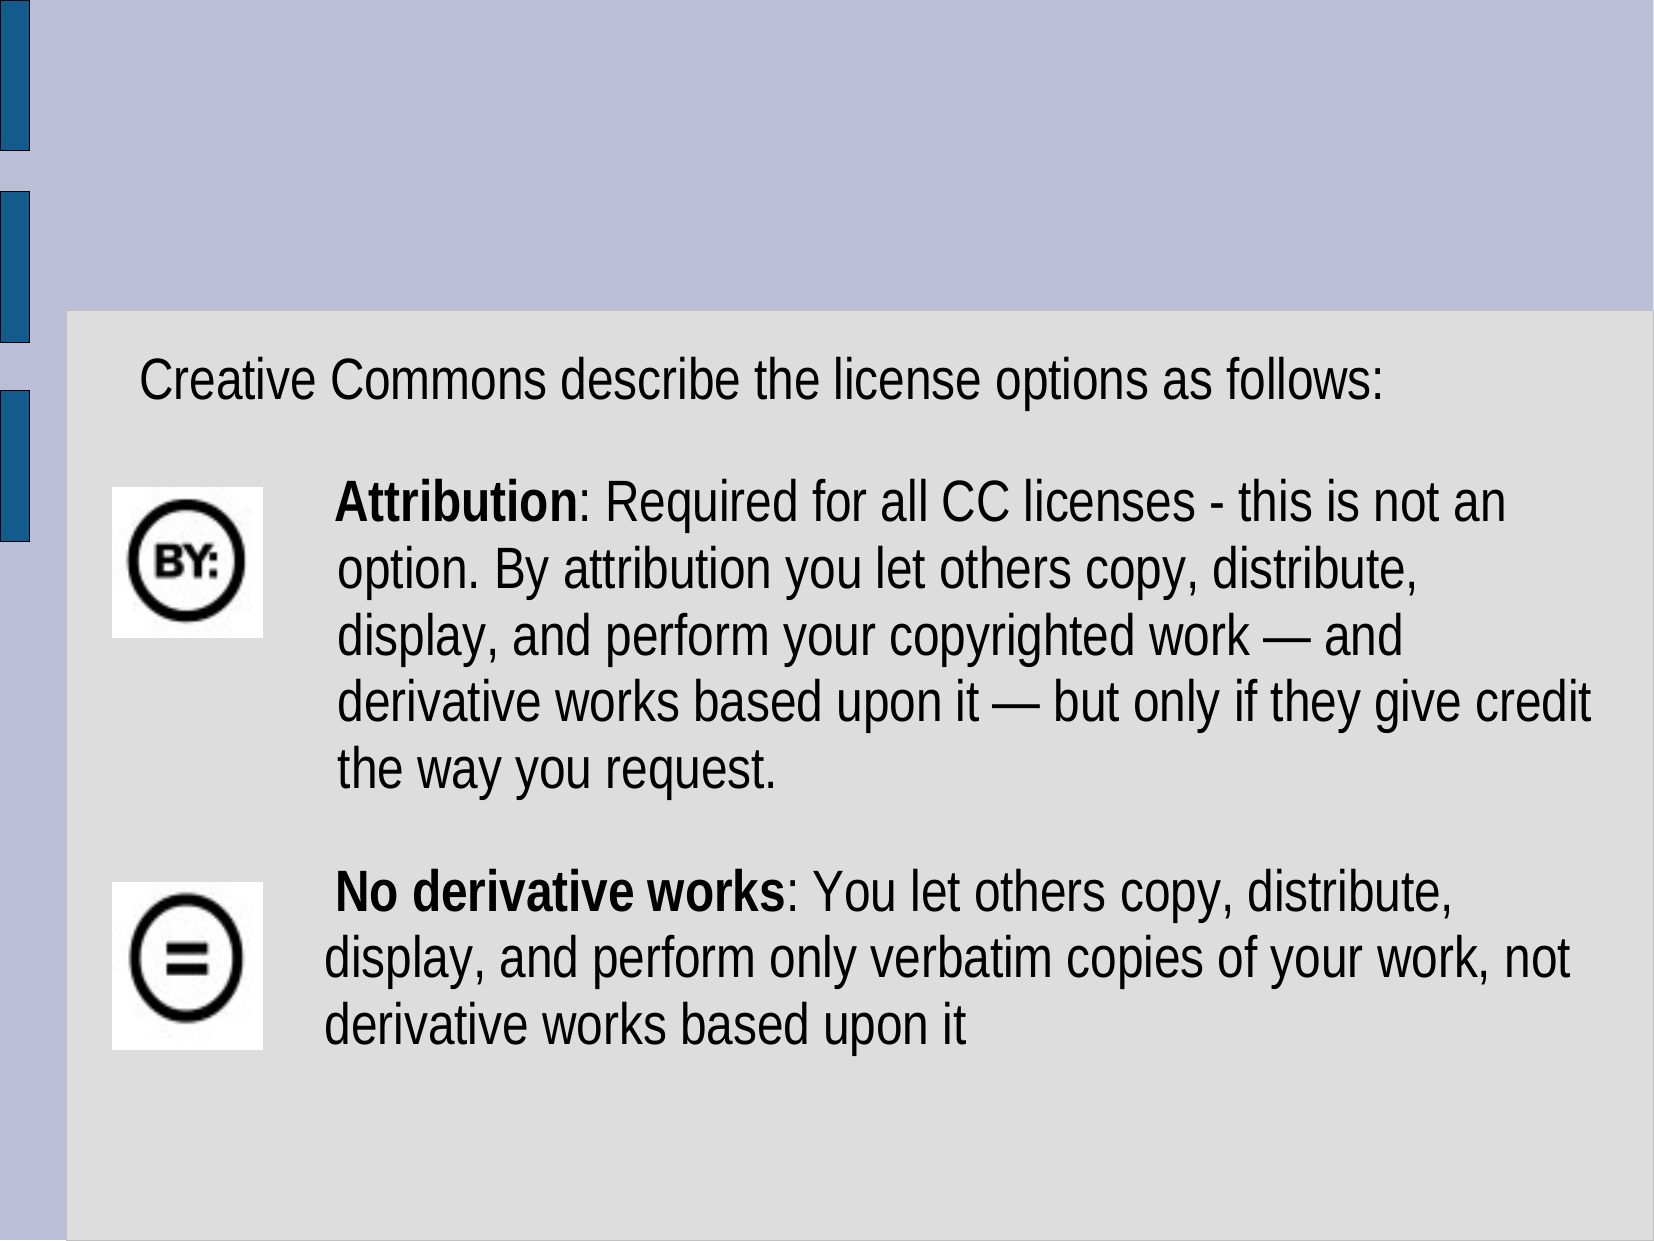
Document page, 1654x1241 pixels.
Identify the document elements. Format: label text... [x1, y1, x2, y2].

list Creative Commons describe the license options as follows: Attribution: Required for all CC licenses - this is not an option. By attribution you let others copy, distribute, display, and perform your copyrighted work — and derivative works based upon it — but only if they give credit the way you request. No derivative works: You let others copy, distribute, display, and perform only verbatim copies of your work, not derivative works based upon it [121, 344, 1654, 1165]
picture [112, 487, 263, 638]
picture [112, 882, 263, 1051]
